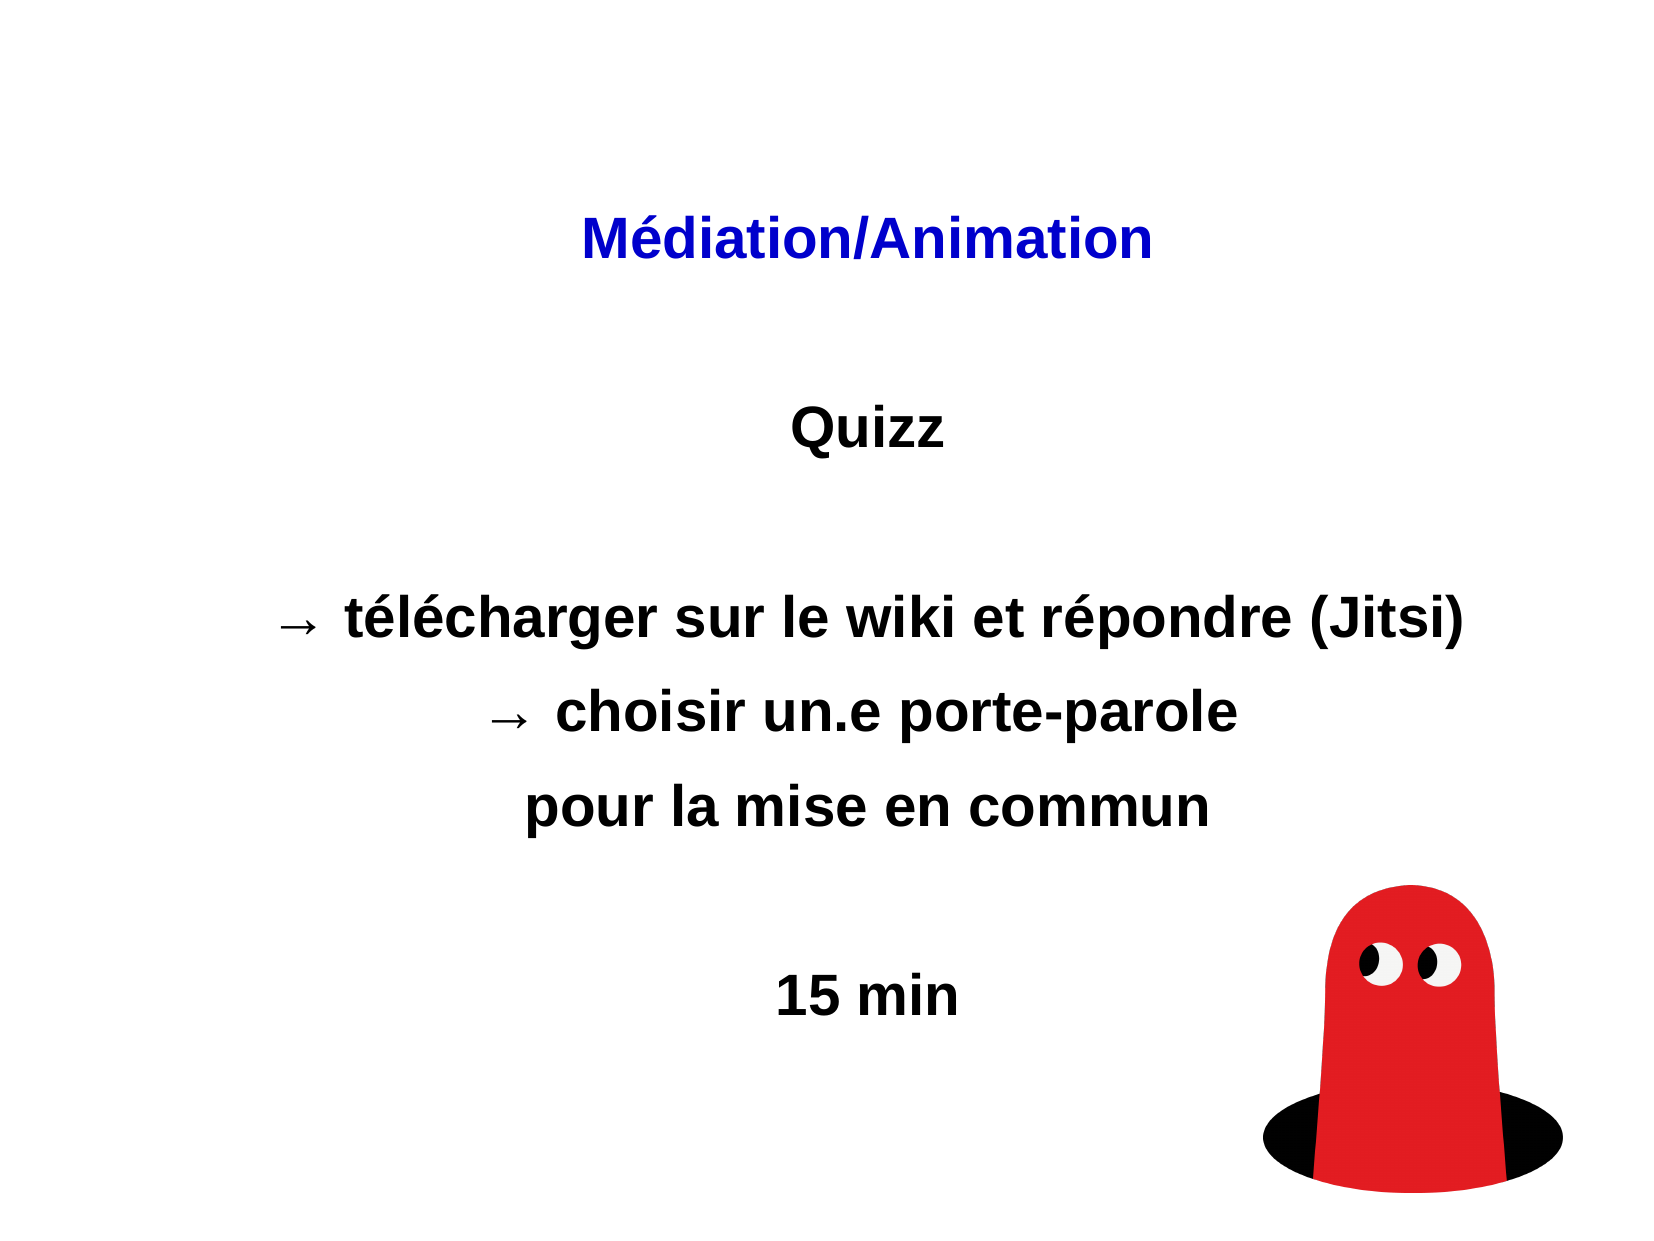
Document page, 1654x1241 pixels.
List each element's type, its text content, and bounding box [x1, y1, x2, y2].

picture [1263, 885, 1563, 1193]
list Médiation/Animation Quizz → télécharger sur le wiki et répondre (Jitsi) → choisir un.e porte-parole pour la mise en commun 15 min [82, 206, 1583, 1028]
